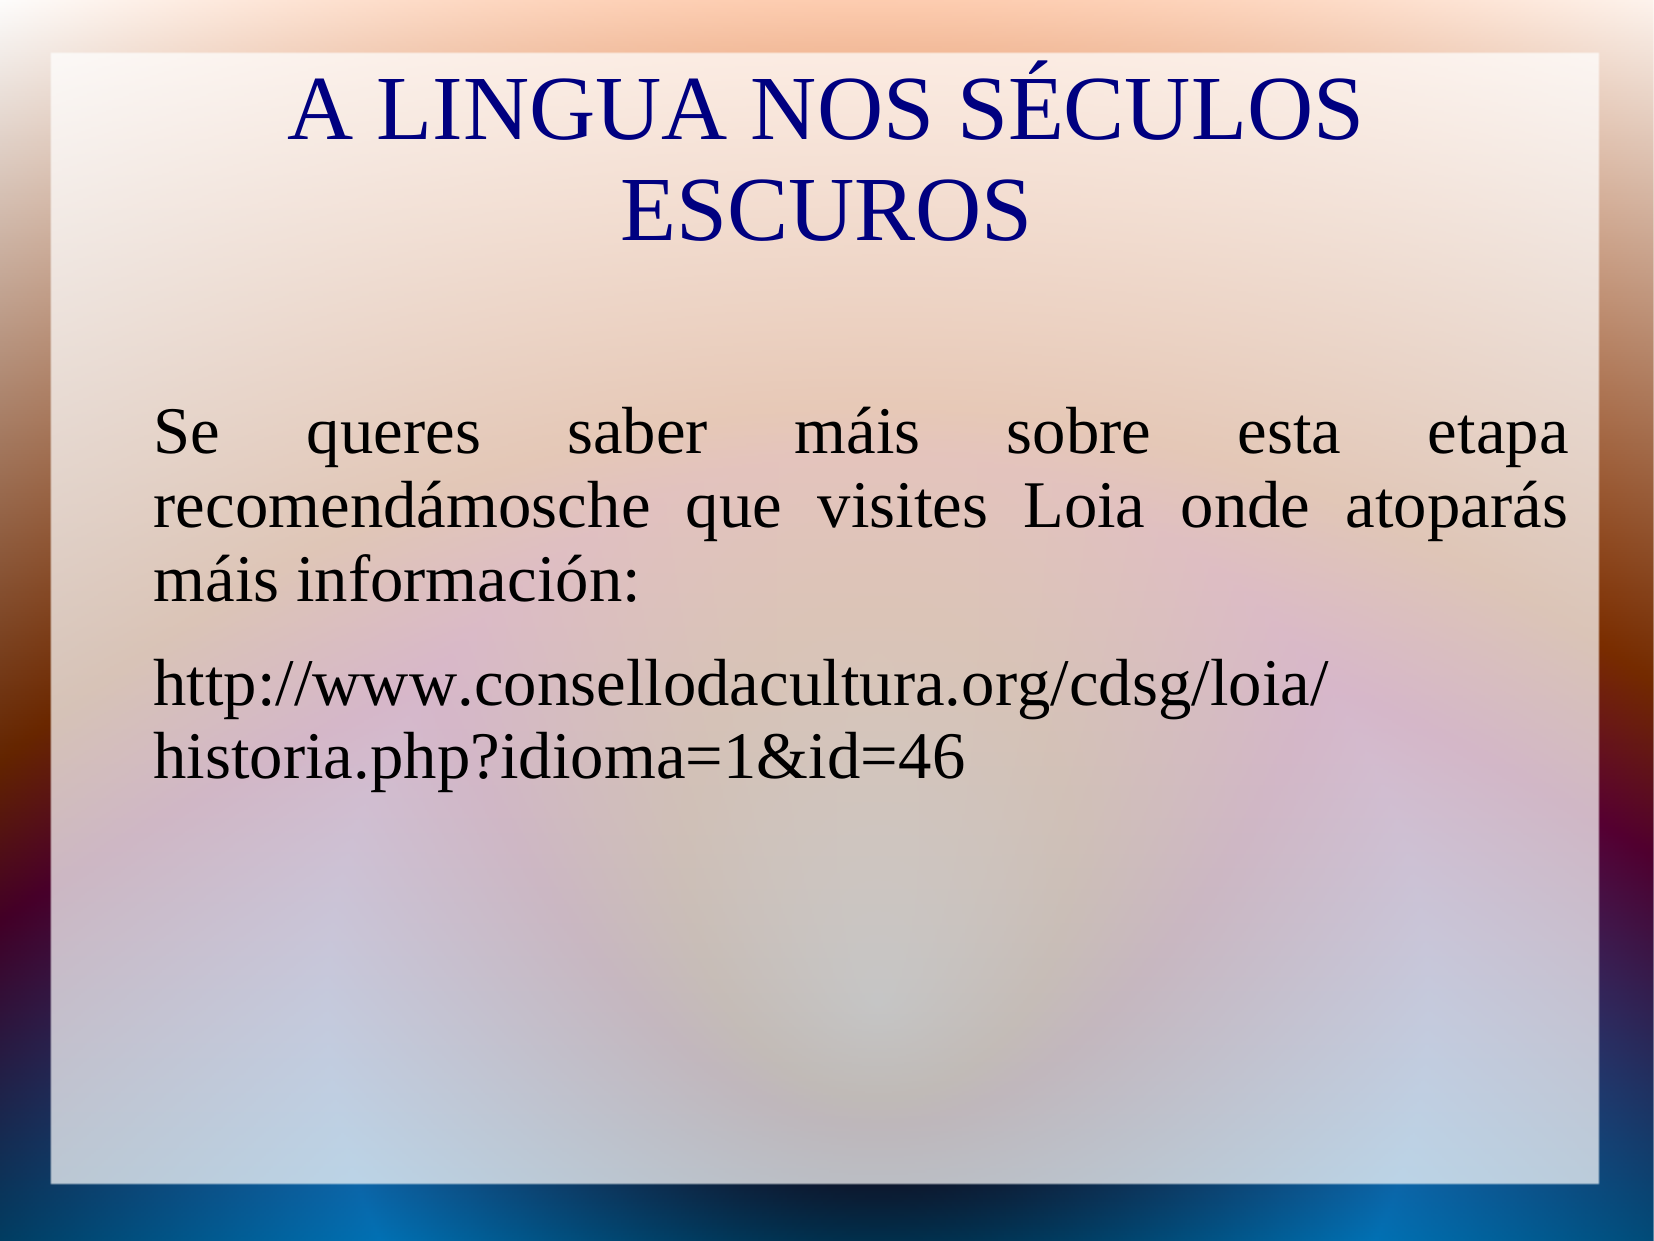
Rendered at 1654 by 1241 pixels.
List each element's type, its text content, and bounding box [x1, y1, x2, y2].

picture [0, 0, 1654, 1241]
title A LINGUA NOS SÉCULOS ESCUROS [82, 55, 1571, 263]
list Se queres saber máis sobre esta etapa recomendámosche que visites Loia onde atoparás máis información: http://www.consellodacultura.org/cdsg/loia/historia.php?idioma=1&id=46 [82, 290, 1571, 1010]
